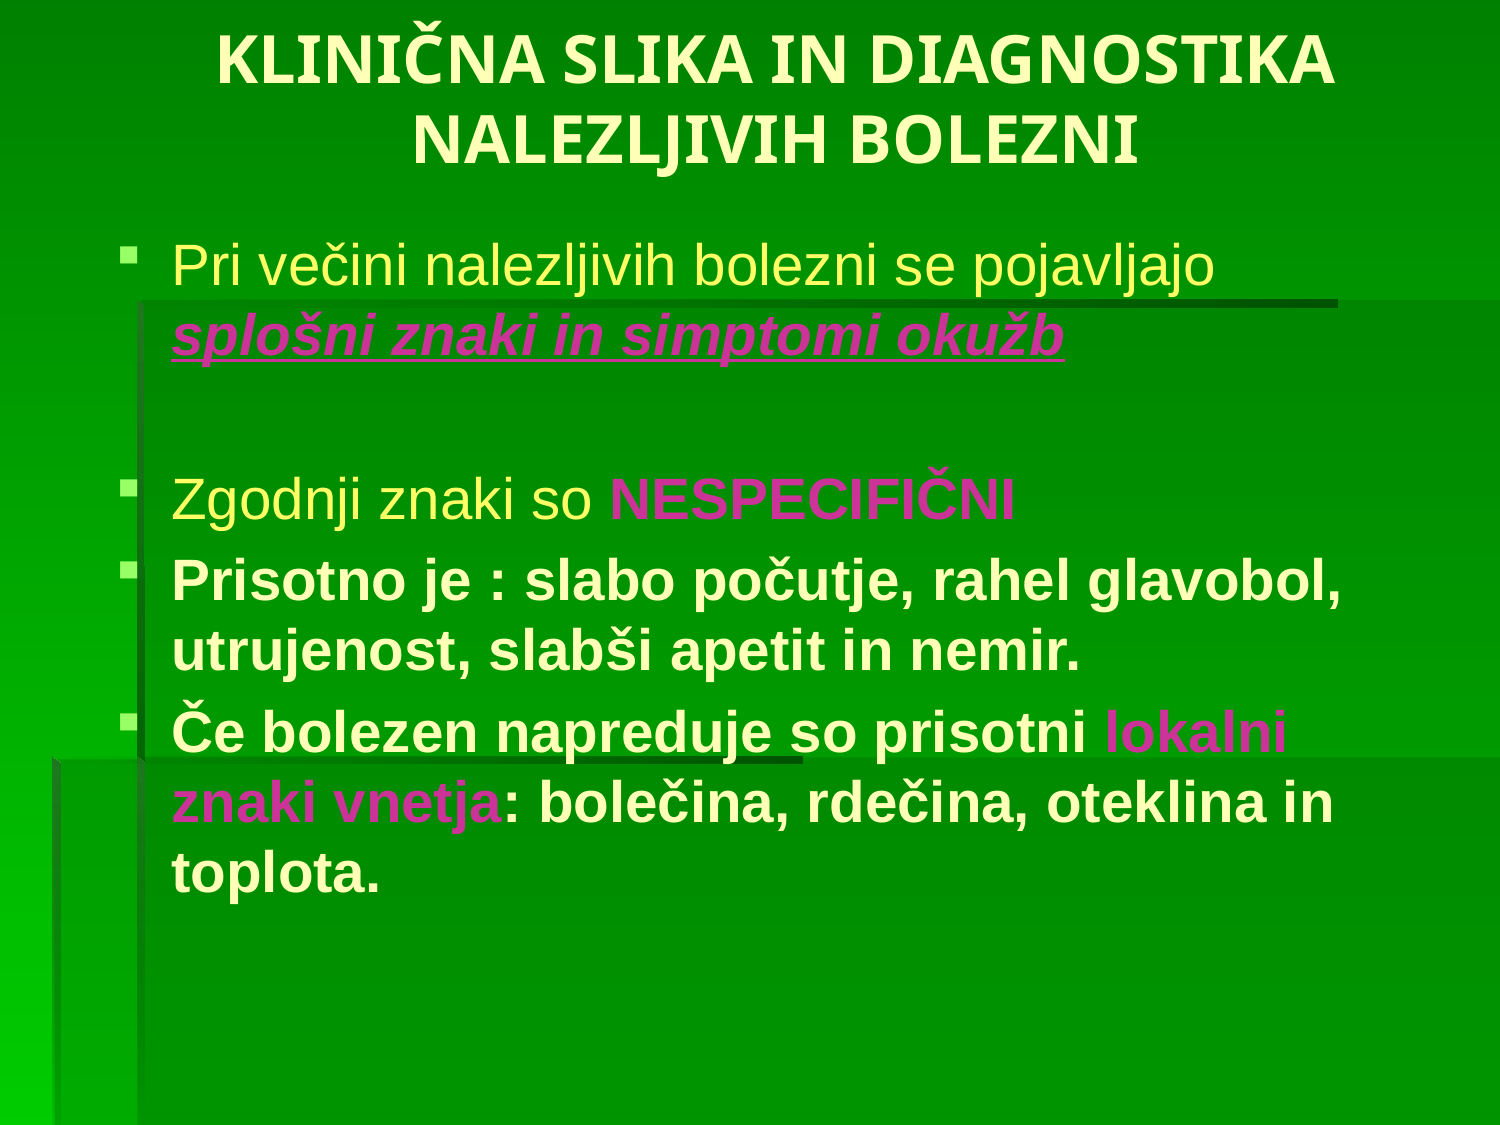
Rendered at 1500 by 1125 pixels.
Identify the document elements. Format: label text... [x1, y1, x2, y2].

list Pri večini nalezljivih bolezni se pojavljajo splošni znaki in simptomi okužb Zgodnji znaki so NESPECIFIČNI Prisotno je : slabo počutje, rahel glavobol, utrujenost, slabši apetit in nemir. Če bolezen napreduje so prisotni lokalni znaki vnetja: bolečina, rdečina, oteklina in toplota. [100, 220, 1451, 1000]
title KLINIČNA SLIKA IN DIAGNOSTIKA NALEZLJIVIH BOLEZNI [100, 42, 1451, 152]
